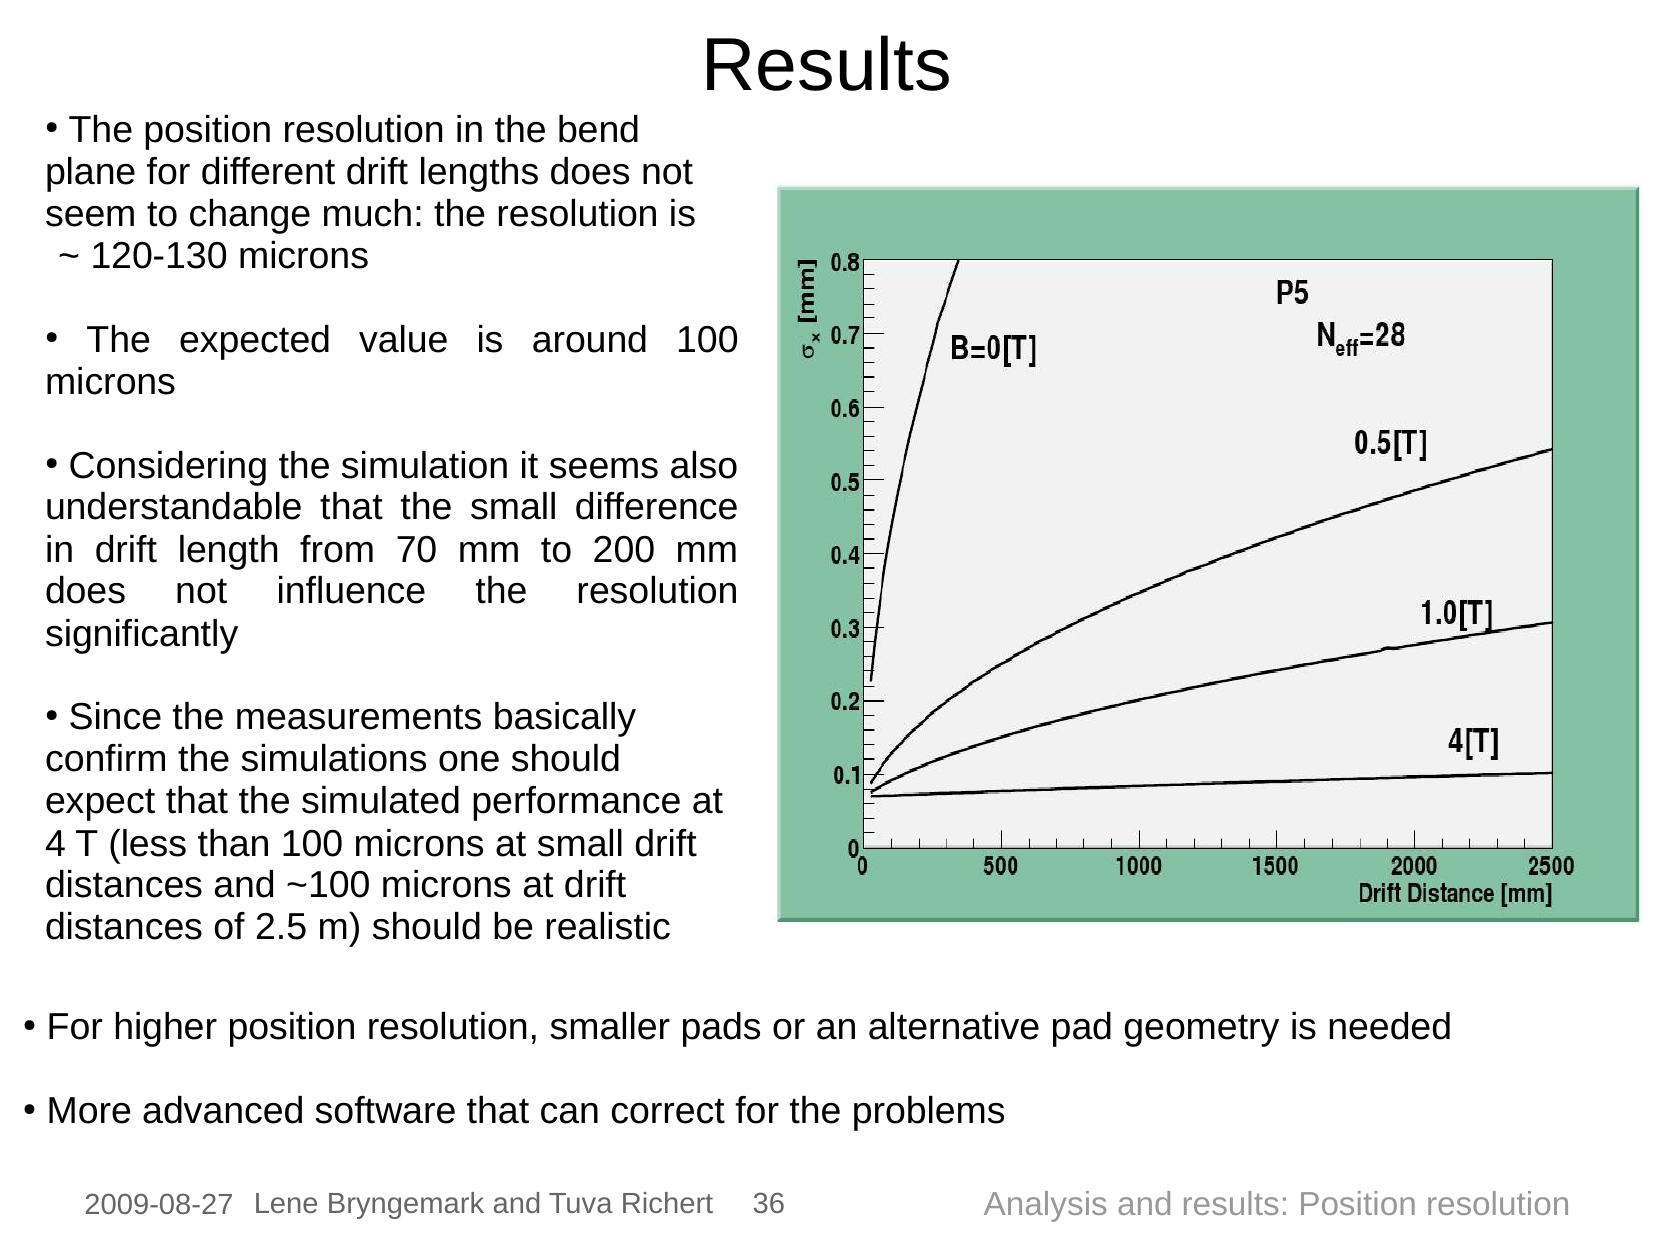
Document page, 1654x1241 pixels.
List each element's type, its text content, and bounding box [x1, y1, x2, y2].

text_box Results [39, 15, 1615, 115]
picture [773, 181, 1643, 927]
text_box For higher position resolution, smaller pads or an alternative pad geometry is needed More advanced software that can correct for the problems [8, 956, 1654, 1241]
text_box The position resolution in the bend plane for different drift lengths does not seem to change much: the resolution is ~ 120-130 microns The expected value is around 100 microns Considering the simulation it seems also understandable that the small difference in drift length from 70 mm to 200 mm does not influence the resolution significantly Since the measurements basically confirm the simulations one should expect that the simulated performance at 4 T (less than 100 microns at small drift distances and ~100 microns at drift distances of 2.5 m) should be realistic [30, 100, 754, 956]
title Analysis and results: Position resolution [83, 1177, 1572, 1232]
